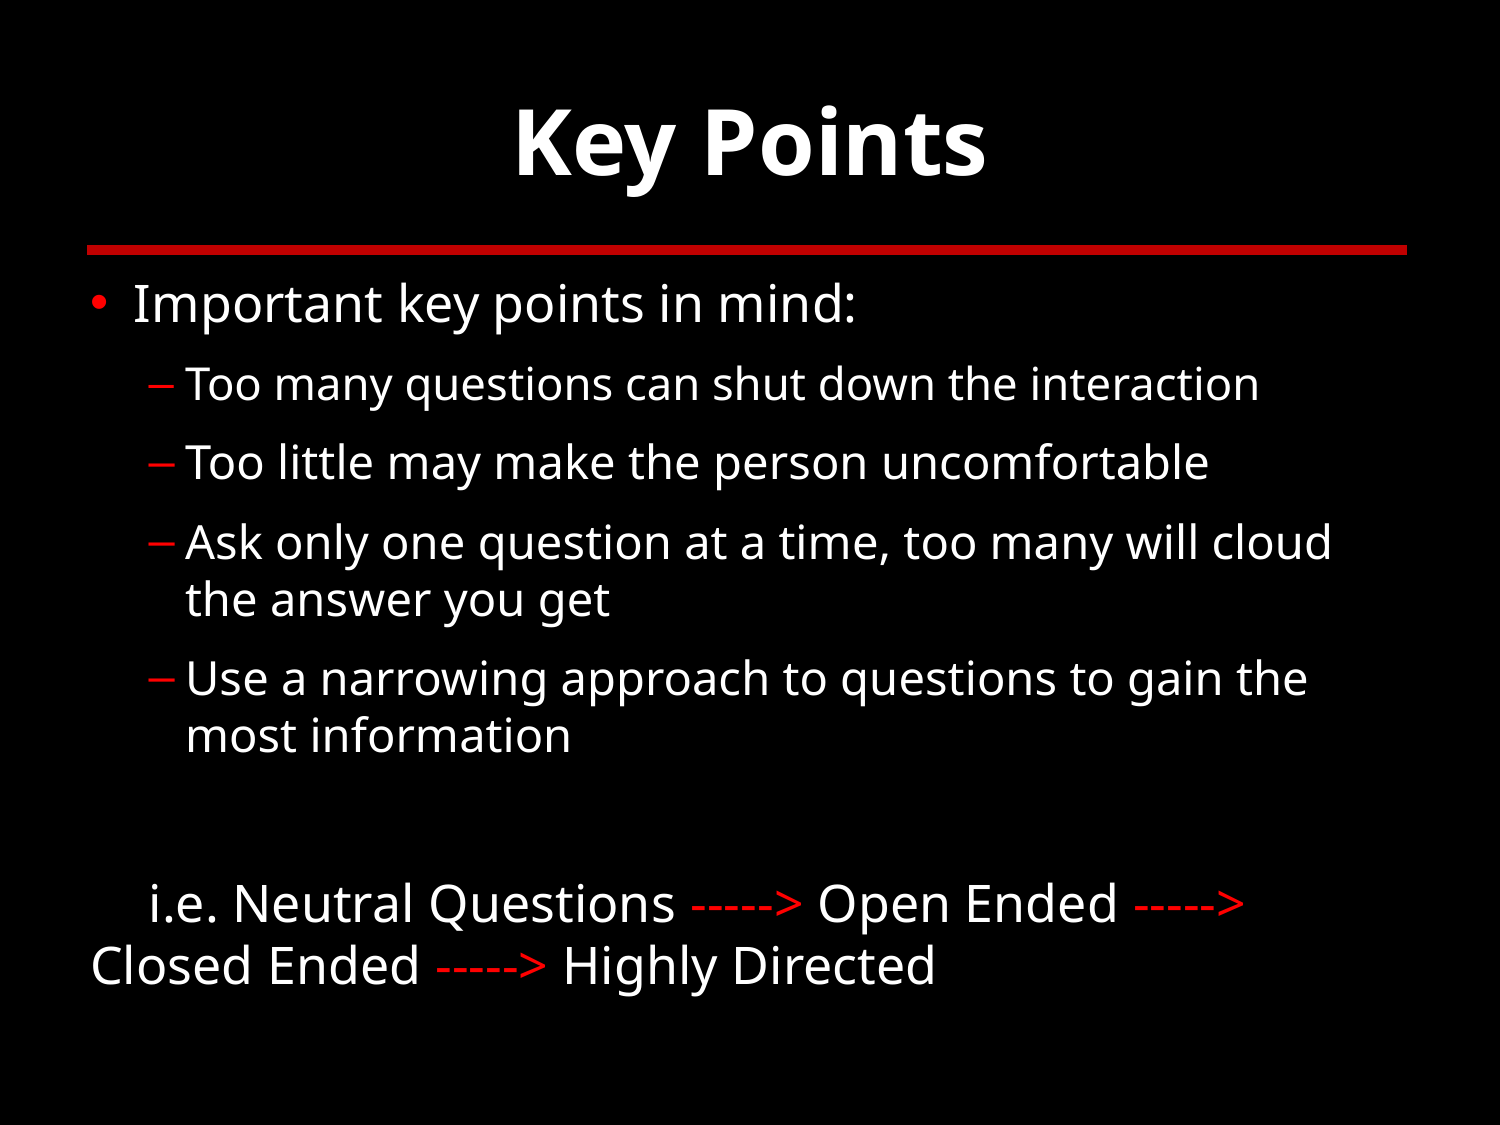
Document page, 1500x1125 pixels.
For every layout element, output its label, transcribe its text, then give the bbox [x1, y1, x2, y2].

title Key Points [75, 45, 1425, 233]
list Important key points in mind: Too many questions can shut down the interaction Too little may make the person uncomfortable Ask only one question at a time, too many will cloud the answer you get Use a narrowing approach to questions to gain the most information i.e. Neutral Questions -----> Open Ended -----> Closed Ended -----> Highly Directed [75, 262, 1425, 1005]
